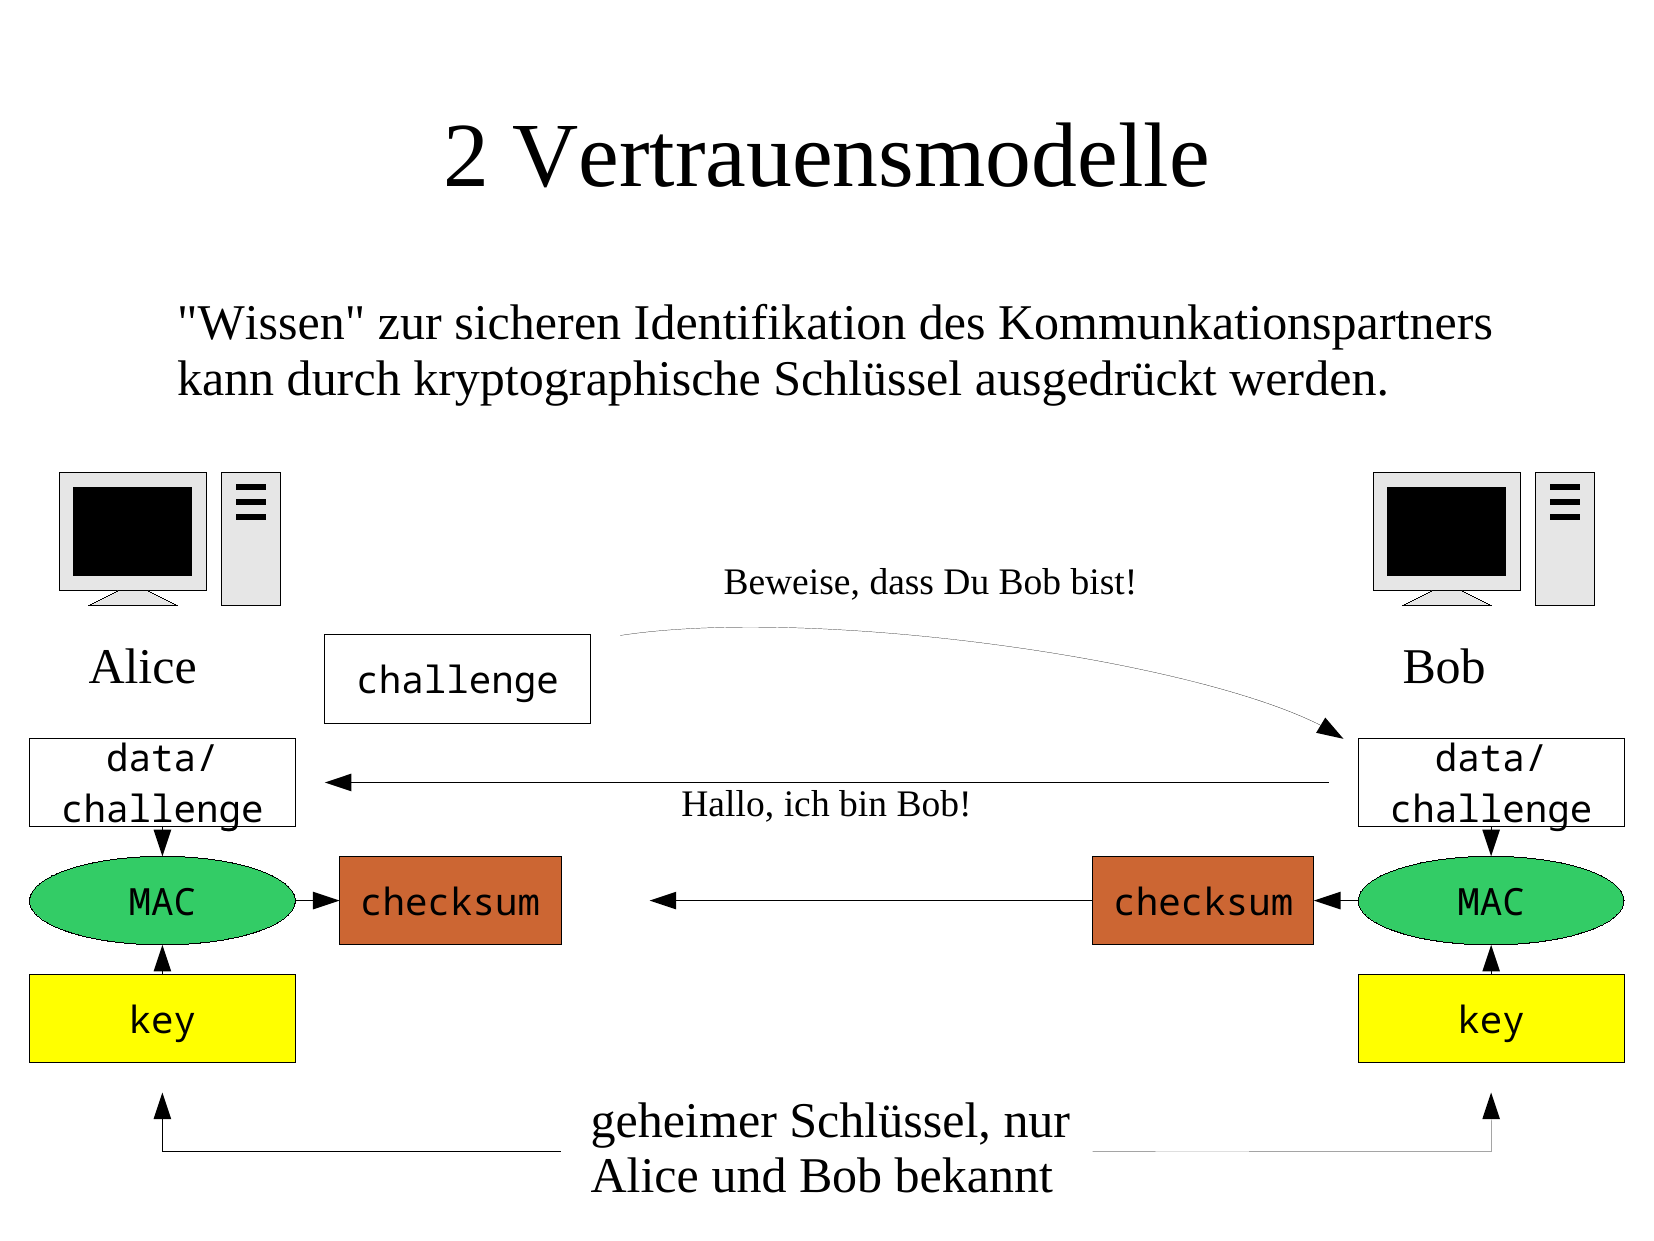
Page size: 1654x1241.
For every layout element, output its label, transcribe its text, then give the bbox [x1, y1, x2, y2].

text_box Alice [88, 638, 198, 694]
text_box challenge [324, 634, 591, 724]
text_box MAC [29, 856, 296, 945]
text_box data/ challenge [29, 738, 296, 827]
text_box data/ challenge [1358, 738, 1625, 827]
title 2 Vertrauensmodelle [121, 102, 1534, 311]
text_box key [1358, 974, 1625, 1063]
text_box MAC [1358, 856, 1625, 945]
text_box [59, 472, 207, 606]
text_box "Wissen" zur sicheren Identifikation des Kommunkationspartners kann durch kryptographische Schlüssel ausgedrückt werden. [177, 295, 1464, 462]
text_box checksum [339, 856, 562, 945]
text_box key [29, 974, 296, 1063]
text_box Beweise, dass Du Bob bist! [723, 561, 1138, 606]
text_box checksum [1092, 856, 1314, 945]
text_box [1373, 472, 1521, 606]
text_box [1535, 472, 1595, 606]
text_box Bob [1402, 638, 1512, 694]
text_box [221, 472, 281, 606]
text_box geheimer Schlüssel, nur Alice und Bob bekannt [590, 1092, 1060, 1204]
